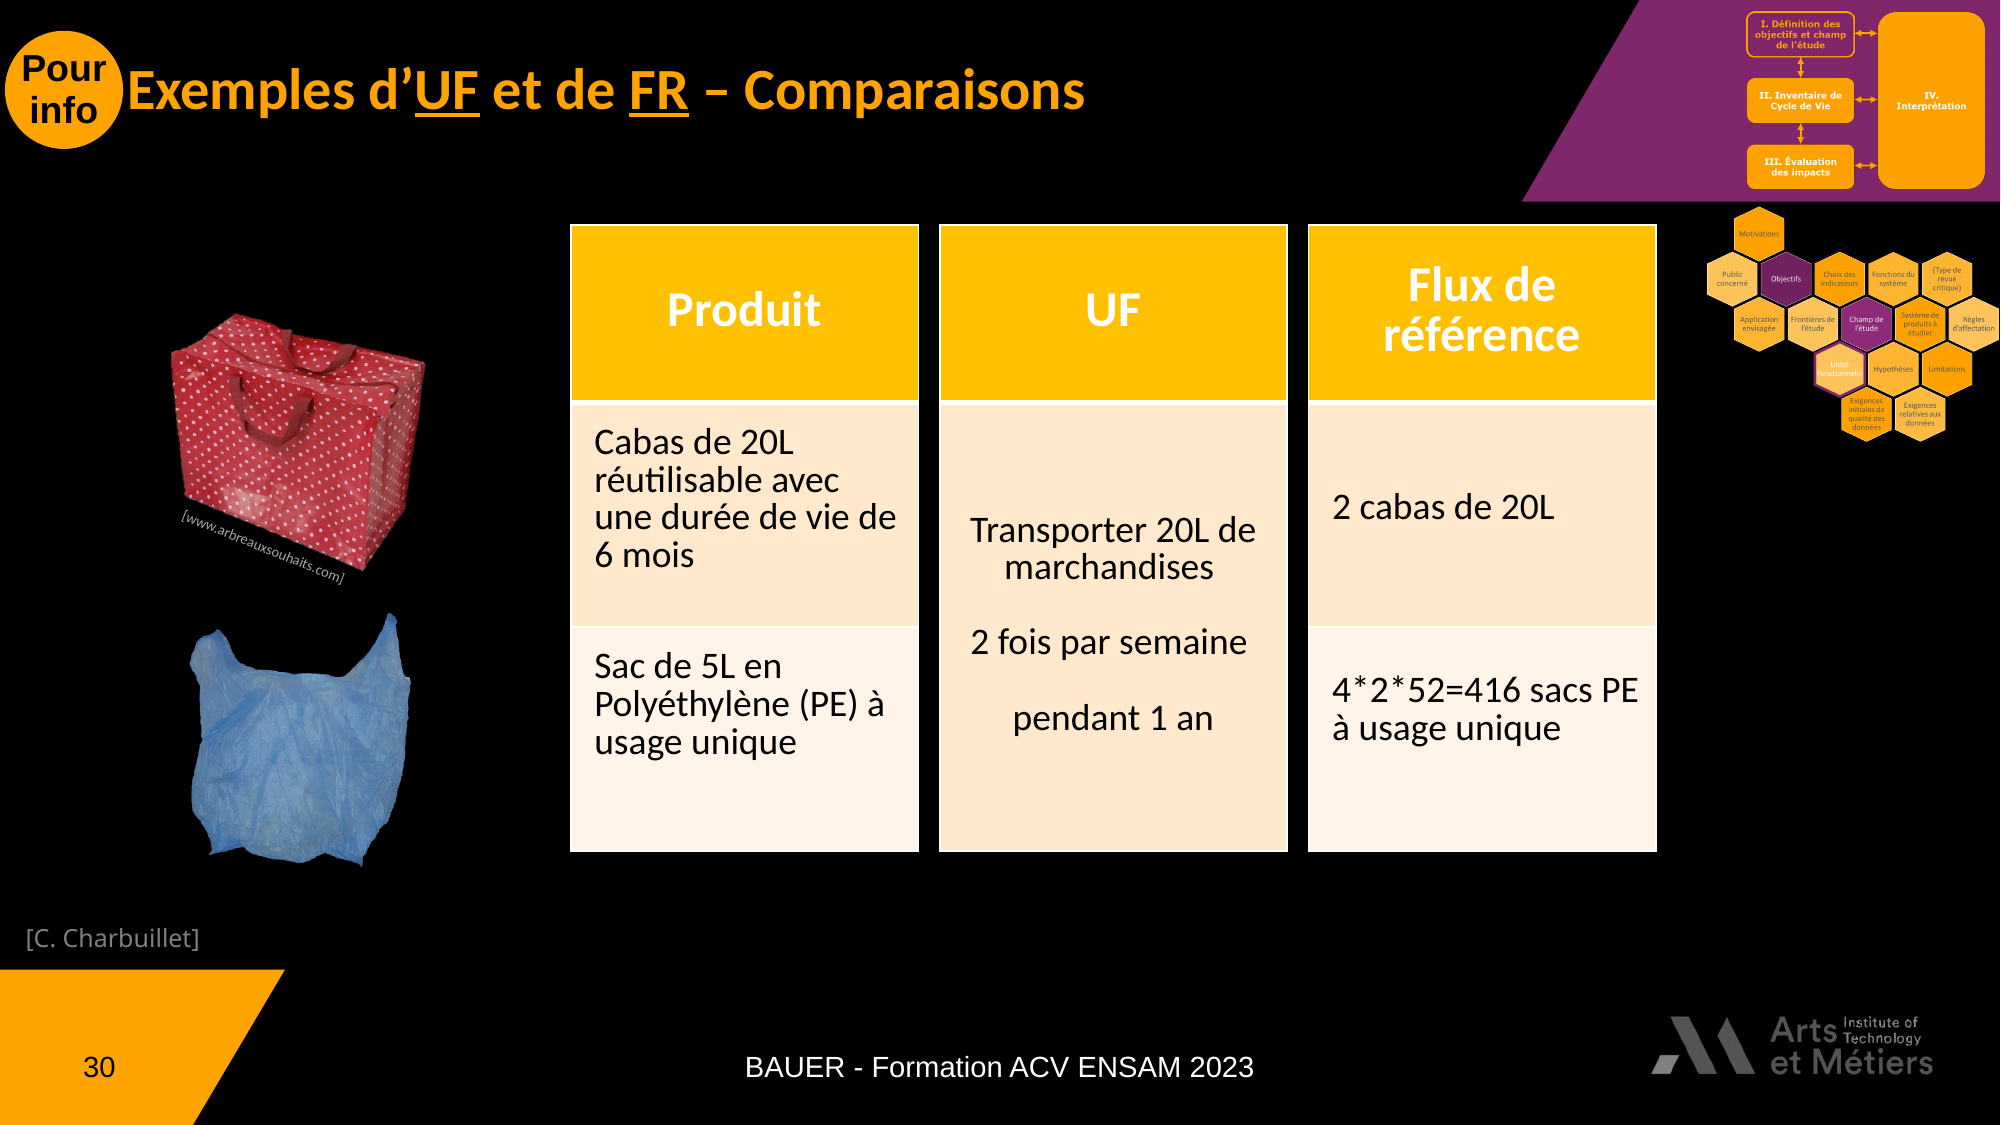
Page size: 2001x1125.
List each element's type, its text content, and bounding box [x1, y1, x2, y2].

picture [1631, 997, 1952, 1093]
table_header UF [941, 226, 1286, 400]
text_box [www.arbreauxsouhaits.com] [163, 493, 416, 592]
text_box Pour info [4, 30, 124, 149]
table_cell 4*2*52=416 sacs PE à usage unique [1309, 628, 1655, 850]
table_cell Cabas de 20L réutilisable avec une durée de vie de 6 mois [572, 405, 918, 626]
table_header Produit [572, 226, 918, 400]
picture [1746, 11, 1985, 189]
table_header Flux de référence [1309, 226, 1655, 400]
table_cell 2 cabas de 20L [1309, 405, 1655, 626]
text_box [C. Charbuillet] [10, 914, 216, 960]
picture [133, 265, 468, 887]
title Exemples d’UF et de FR – Comparaisons [112, 51, 1630, 166]
picture [1707, 206, 2000, 442]
table_cell Sac de 5L en Polyéthylène (PE) à usage unique [572, 628, 918, 850]
table_cell Transporter 20L de marchandises 2 fois par semaine pendant 1 an [941, 405, 1286, 850]
